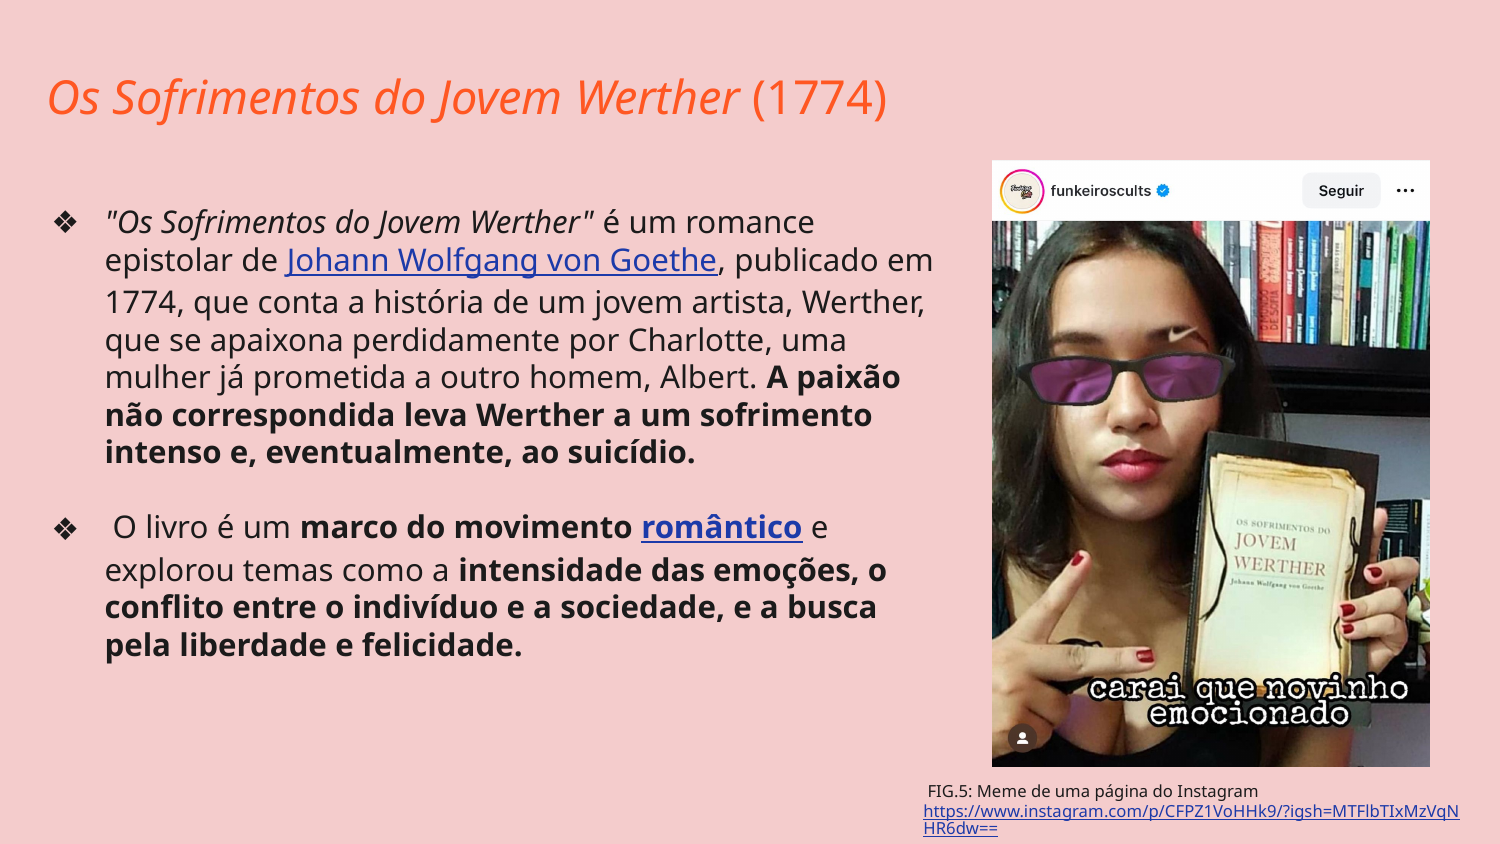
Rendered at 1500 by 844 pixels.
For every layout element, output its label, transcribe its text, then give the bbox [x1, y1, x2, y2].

text_box "Os Sofrimentos do Jovem Werther" é um romance epistolar de Johann Wolfgang von Goethe, publicado em 1774, que conta a história de um jovem artista, Werther, que se apaixona perdidamente por Charlotte, uma mulher já prometida a outro homem, Albert. A paixão não correspondida leva Werther a um sofrimento intenso e, eventualmente, ao suicídio. O livro é um marco do movimento romântico e explorou temas como a intensidade das emoções, o conflito entre o indivíduo e a sociedade, e a busca pela liberdade e felicidade. [14, 187, 963, 678]
text_box FIG.5: Meme de uma página do Instagram https://www.instagram.com/p/CFPZ1VoHHk9/?igsh=MTFlbTIxMzVqNHR6dw== [908, 766, 1480, 844]
picture [992, 160, 1430, 766]
title Os Sofrimentos do Jovem Werther (1774) [31, 50, 1430, 144]
